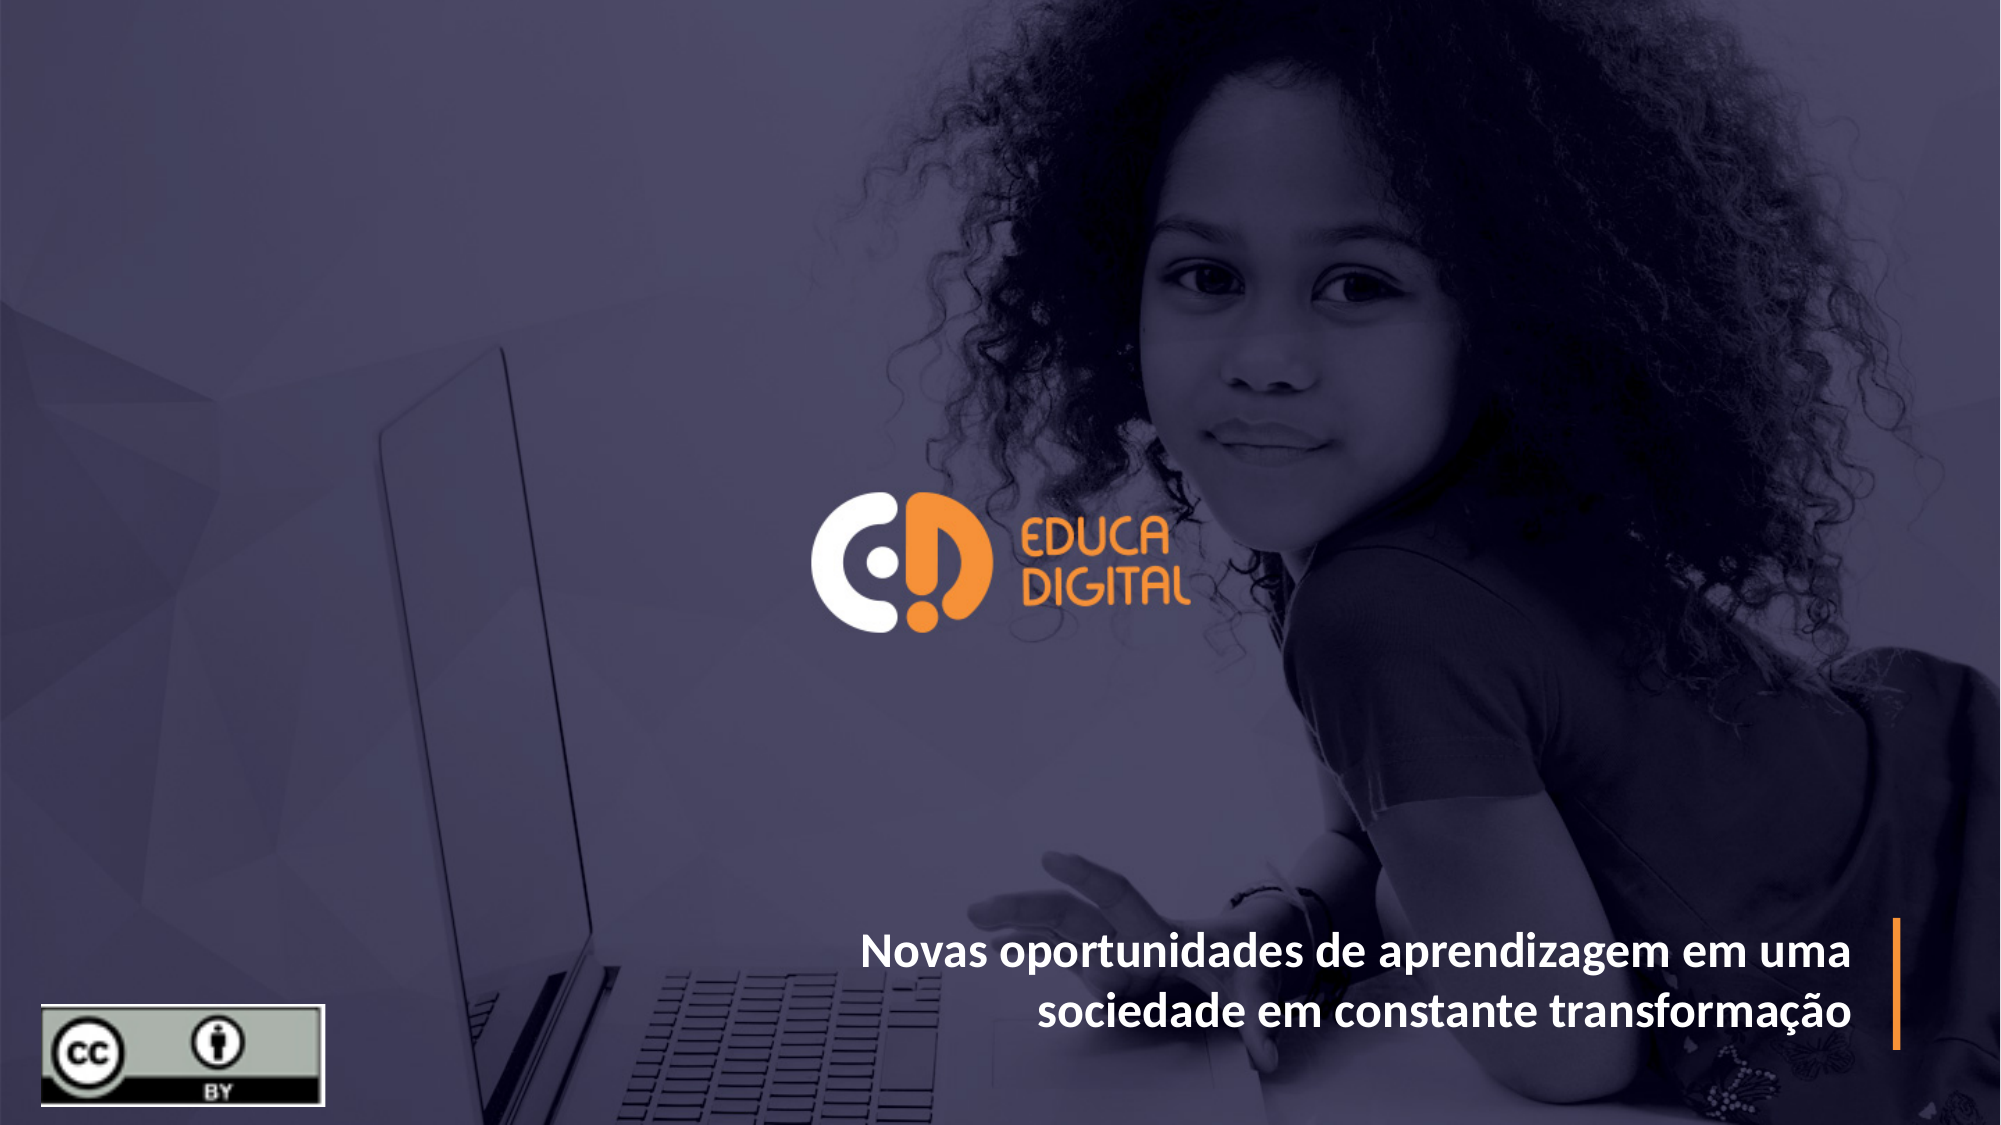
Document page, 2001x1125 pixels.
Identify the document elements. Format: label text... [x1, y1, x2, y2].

picture [0, 0, 2001, 1125]
text_box Novas oportunidades de aprendizagem em uma sociedade em constante transformação [628, 909, 1868, 1045]
text_box [1892, 917, 1901, 1050]
